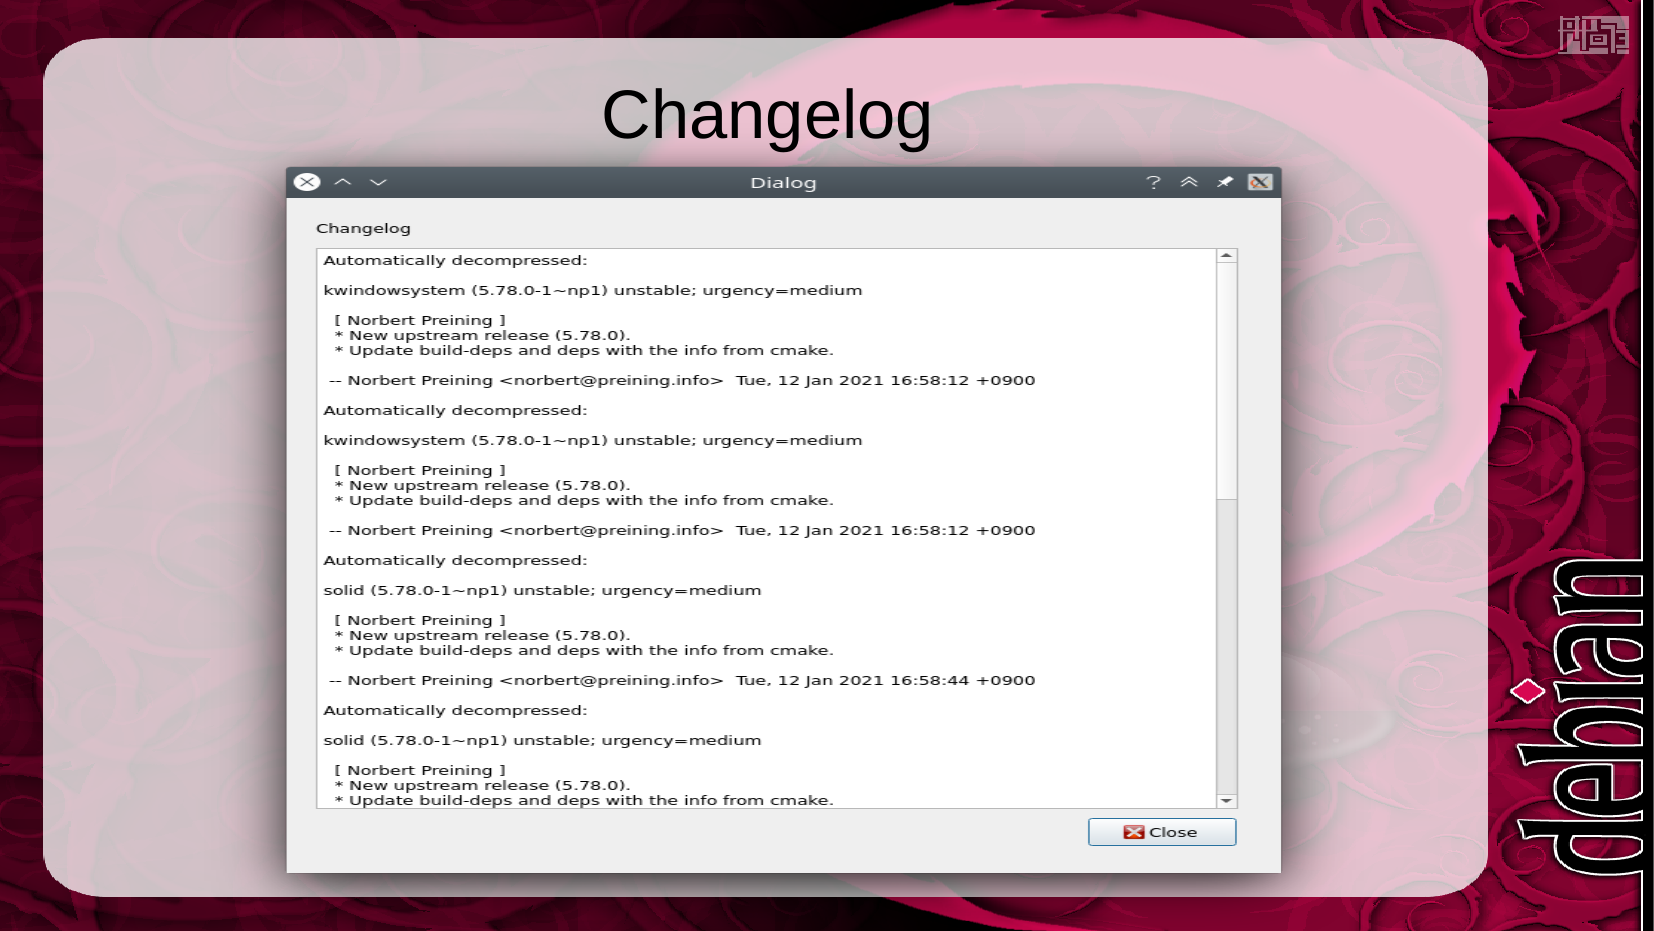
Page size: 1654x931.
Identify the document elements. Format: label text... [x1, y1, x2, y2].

picture [0, 0, 1654, 931]
title Changelog [59, 36, 1477, 193]
